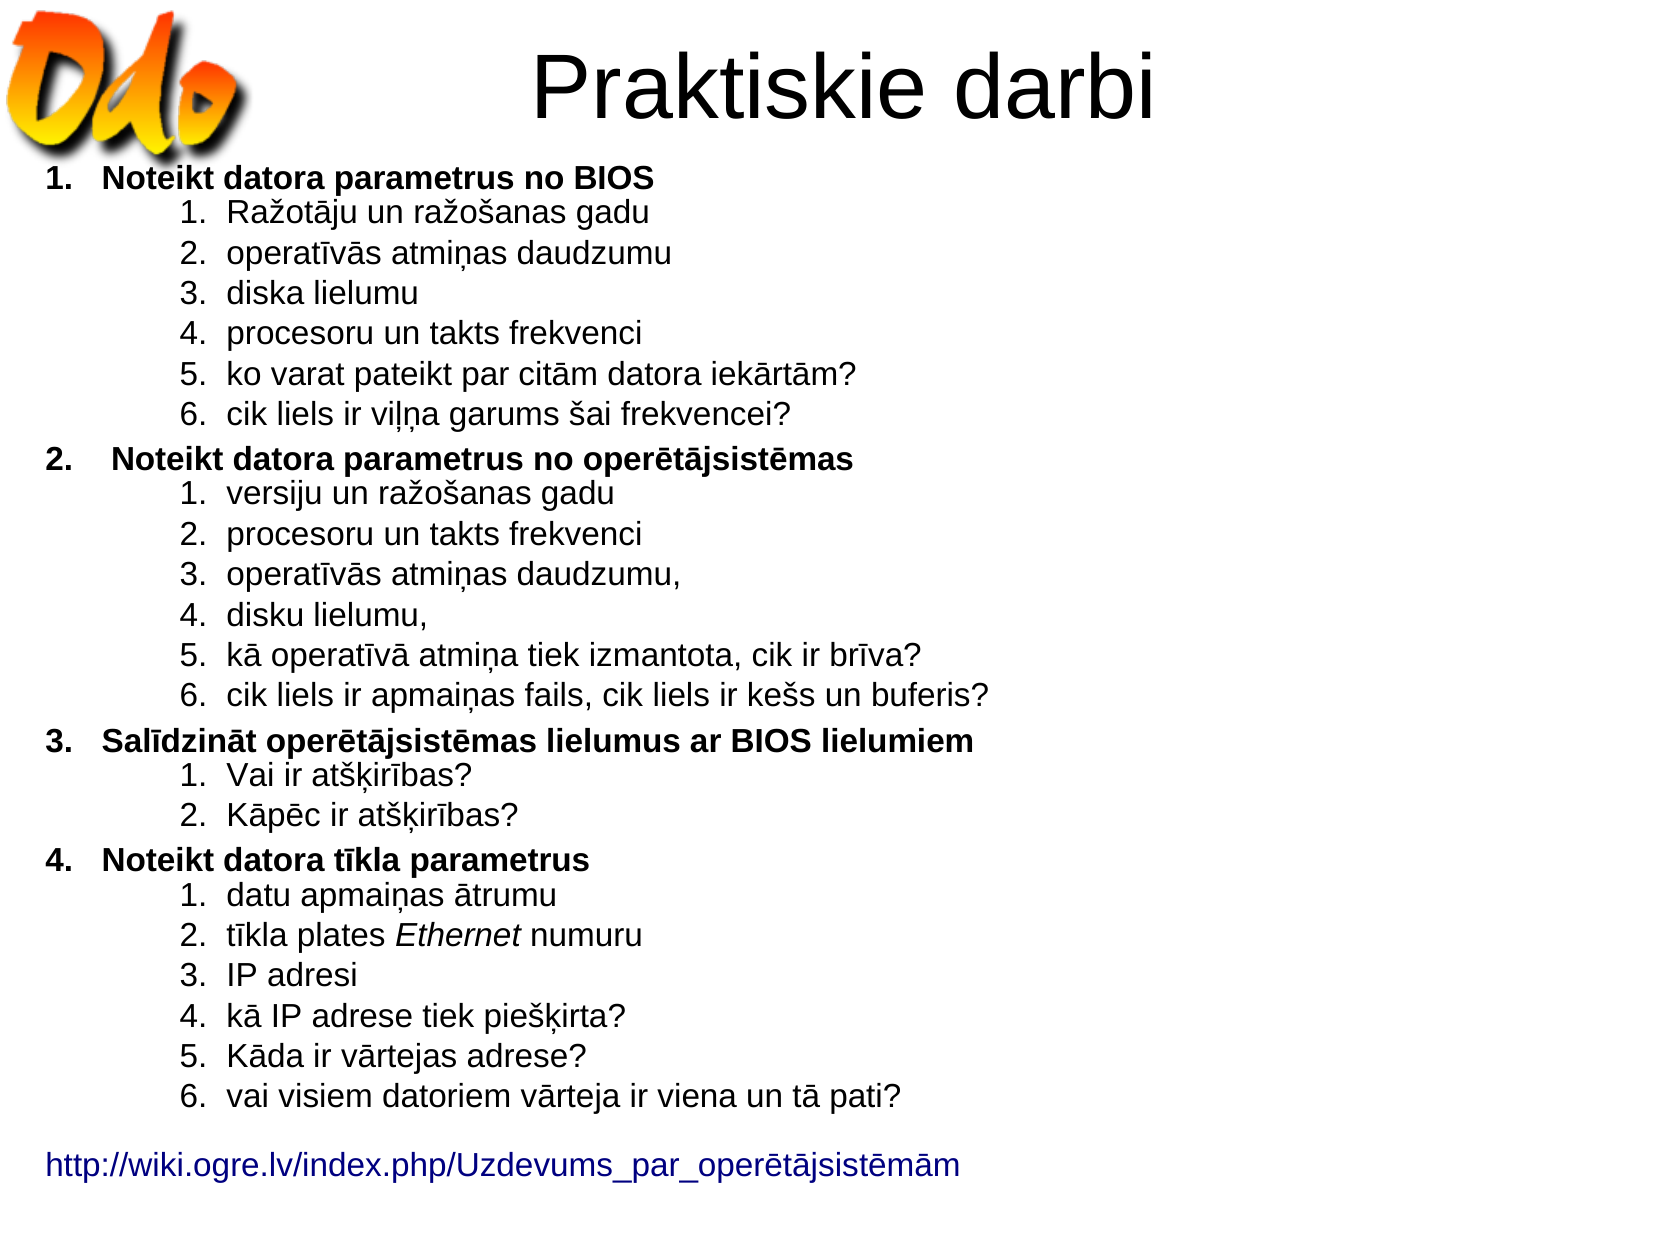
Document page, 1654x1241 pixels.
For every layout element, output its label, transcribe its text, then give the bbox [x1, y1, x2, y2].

list Noteikt datora parametrus no BIOS Ražotāju un ražošanas gadu operatīvās atmiņas daudzumu diska lielumu procesoru un takts frekvenci ko varat pateikt par citām datora iekārtām? cik liels ir viļņa garums šai frekvencei? Noteikt datora parametrus no operētājsistēmas versiju un ražošanas gadu procesoru un takts frekvenci operatīvās atmiņas daudzumu, disku lielumu, kā operatīvā atmiņa tiek izmantota, cik ir brīva? cik liels ir apmaiņas fails, cik liels ir kešs un buferis? Salīdzināt operētājsistēmas lielumus ar BIOS lielumiem Vai ir atšķirības? Kāpēc ir atšķirības? Noteikt datora tīkla parametrus datu apmaiņas ātrumu tīkla plates Ethernet numuru IP adresi kā IP adrese tiek piešķirta? Kāda ir vārtejas adrese? vai visiem datoriem vārteja ir viena un tā pati? http://wiki.ogre.lv/index.php/Uzdevums_par_operētājsistēmām [45, 158, 1605, 1186]
picture [5, 6, 263, 178]
title Praktiskie darbi [70, 39, 1619, 142]
